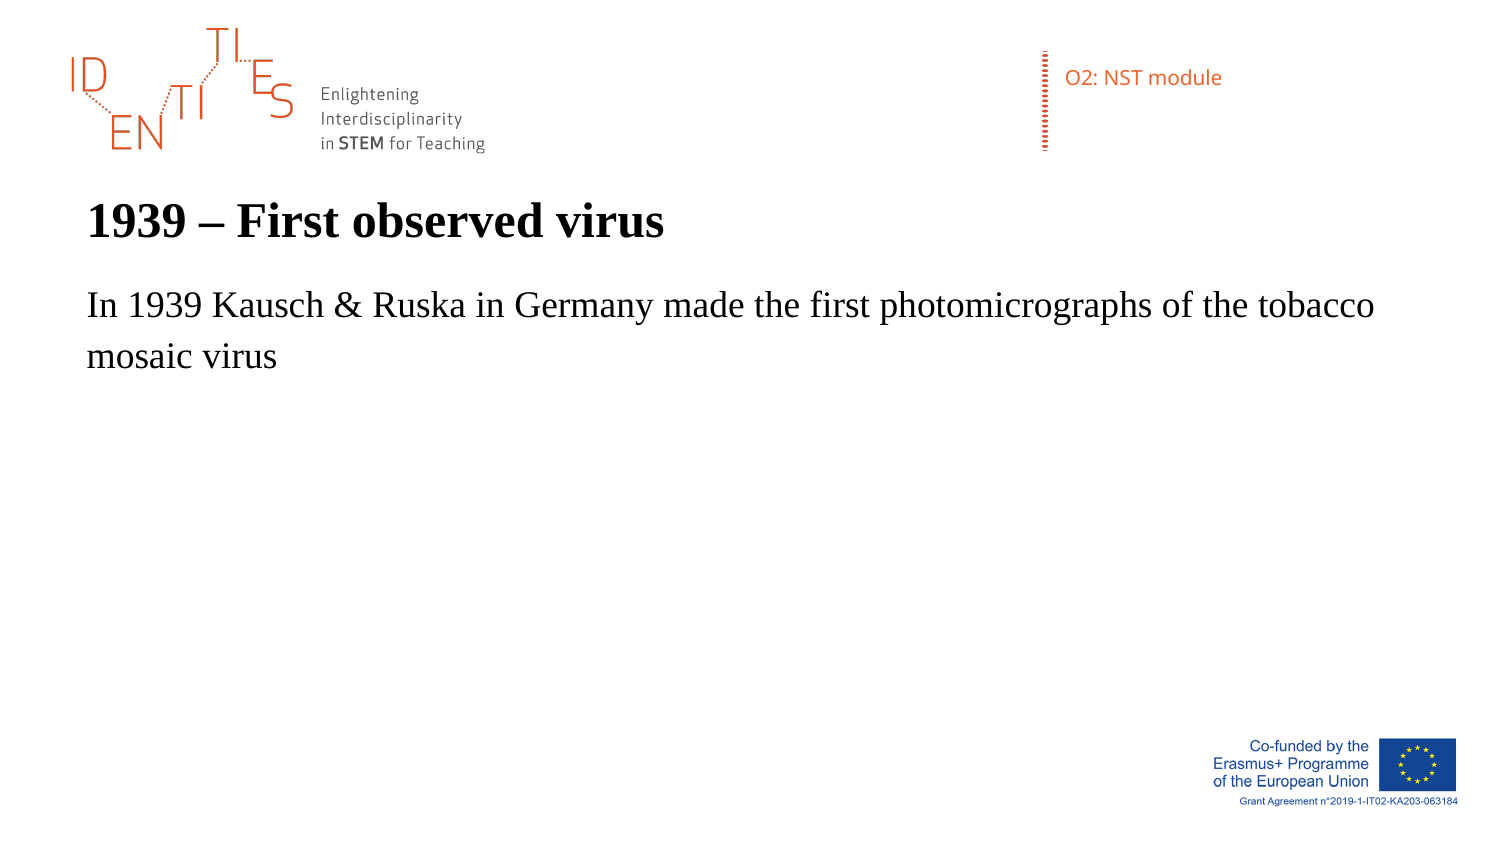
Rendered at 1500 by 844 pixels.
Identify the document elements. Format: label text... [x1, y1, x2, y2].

picture [1208, 735, 1459, 810]
text_box O2: NST module [1051, 57, 1472, 139]
picture [1042, 51, 1051, 151]
picture [71, 24, 485, 157]
text_box 1939 – First observed virus In 1939 Kausch & Ruska in Germany made the first photomicrographs of the tobacco mosaic virus [71, 163, 1416, 457]
